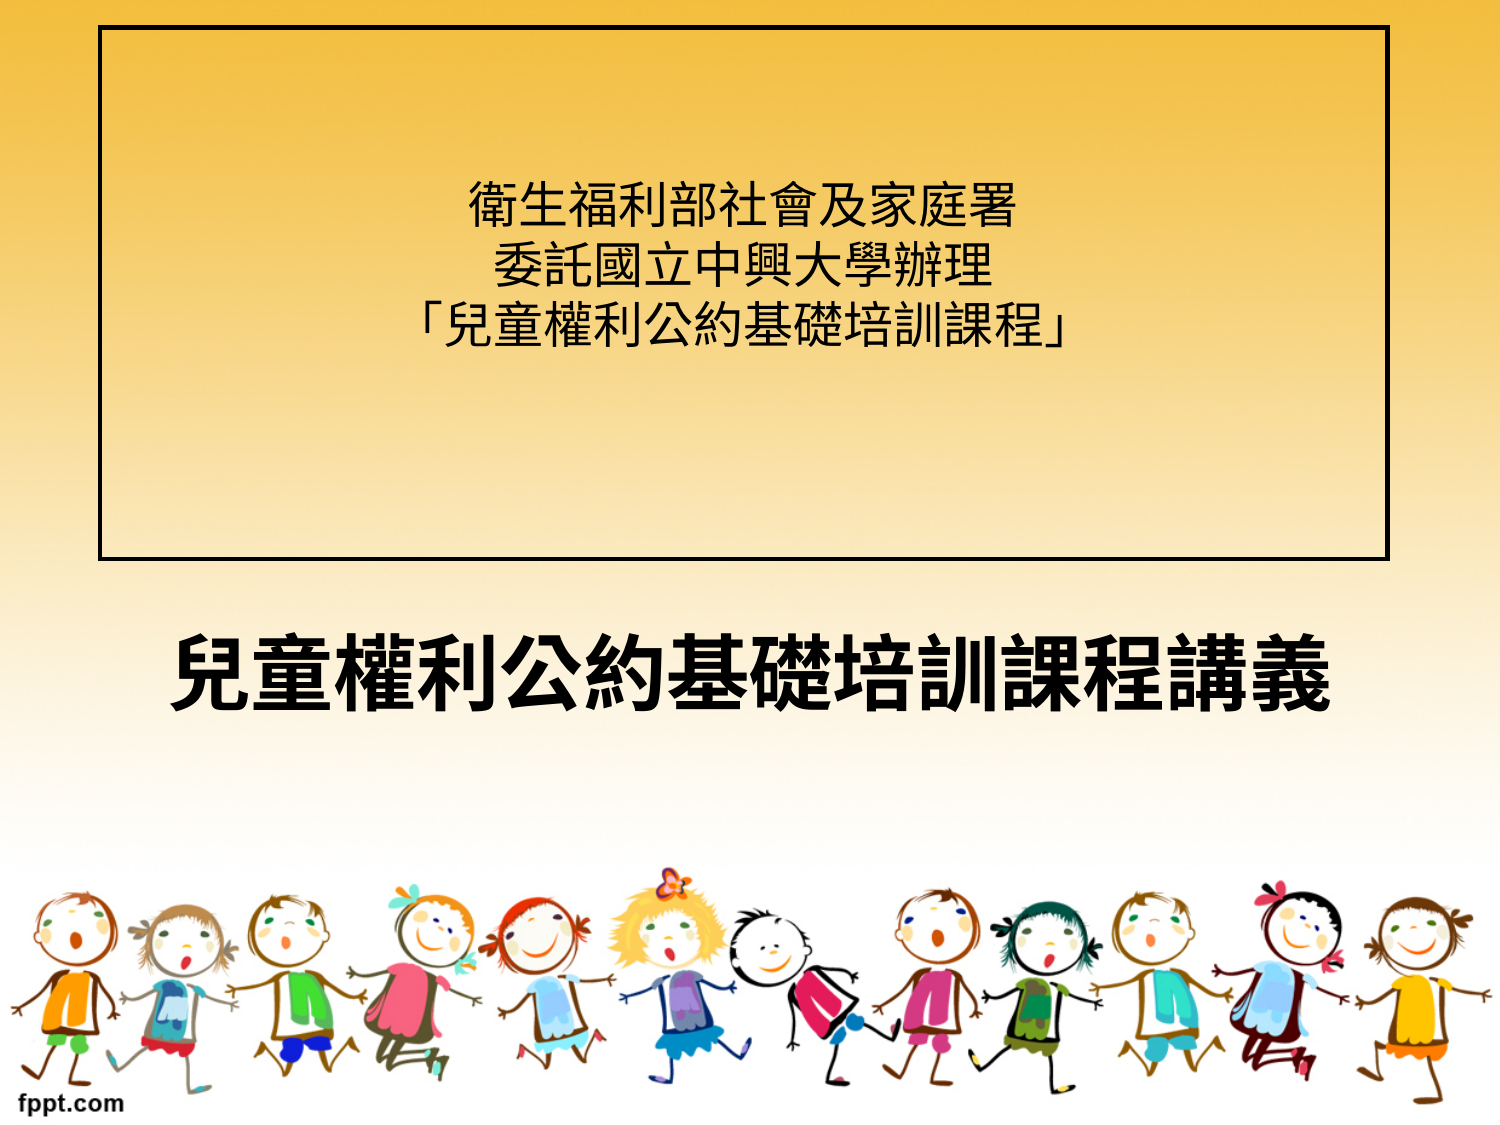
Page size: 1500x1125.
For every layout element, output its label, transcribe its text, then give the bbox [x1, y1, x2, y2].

picture [0, 0, 1500, 1125]
title 兒童權利公約基礎培訓課程講義 [112, 560, 1388, 792]
text_box 衛生福利部社會及家庭署 委託國立中興大學辦理 「兒童權利公約基礎培訓課程」 [100, 27, 1388, 560]
